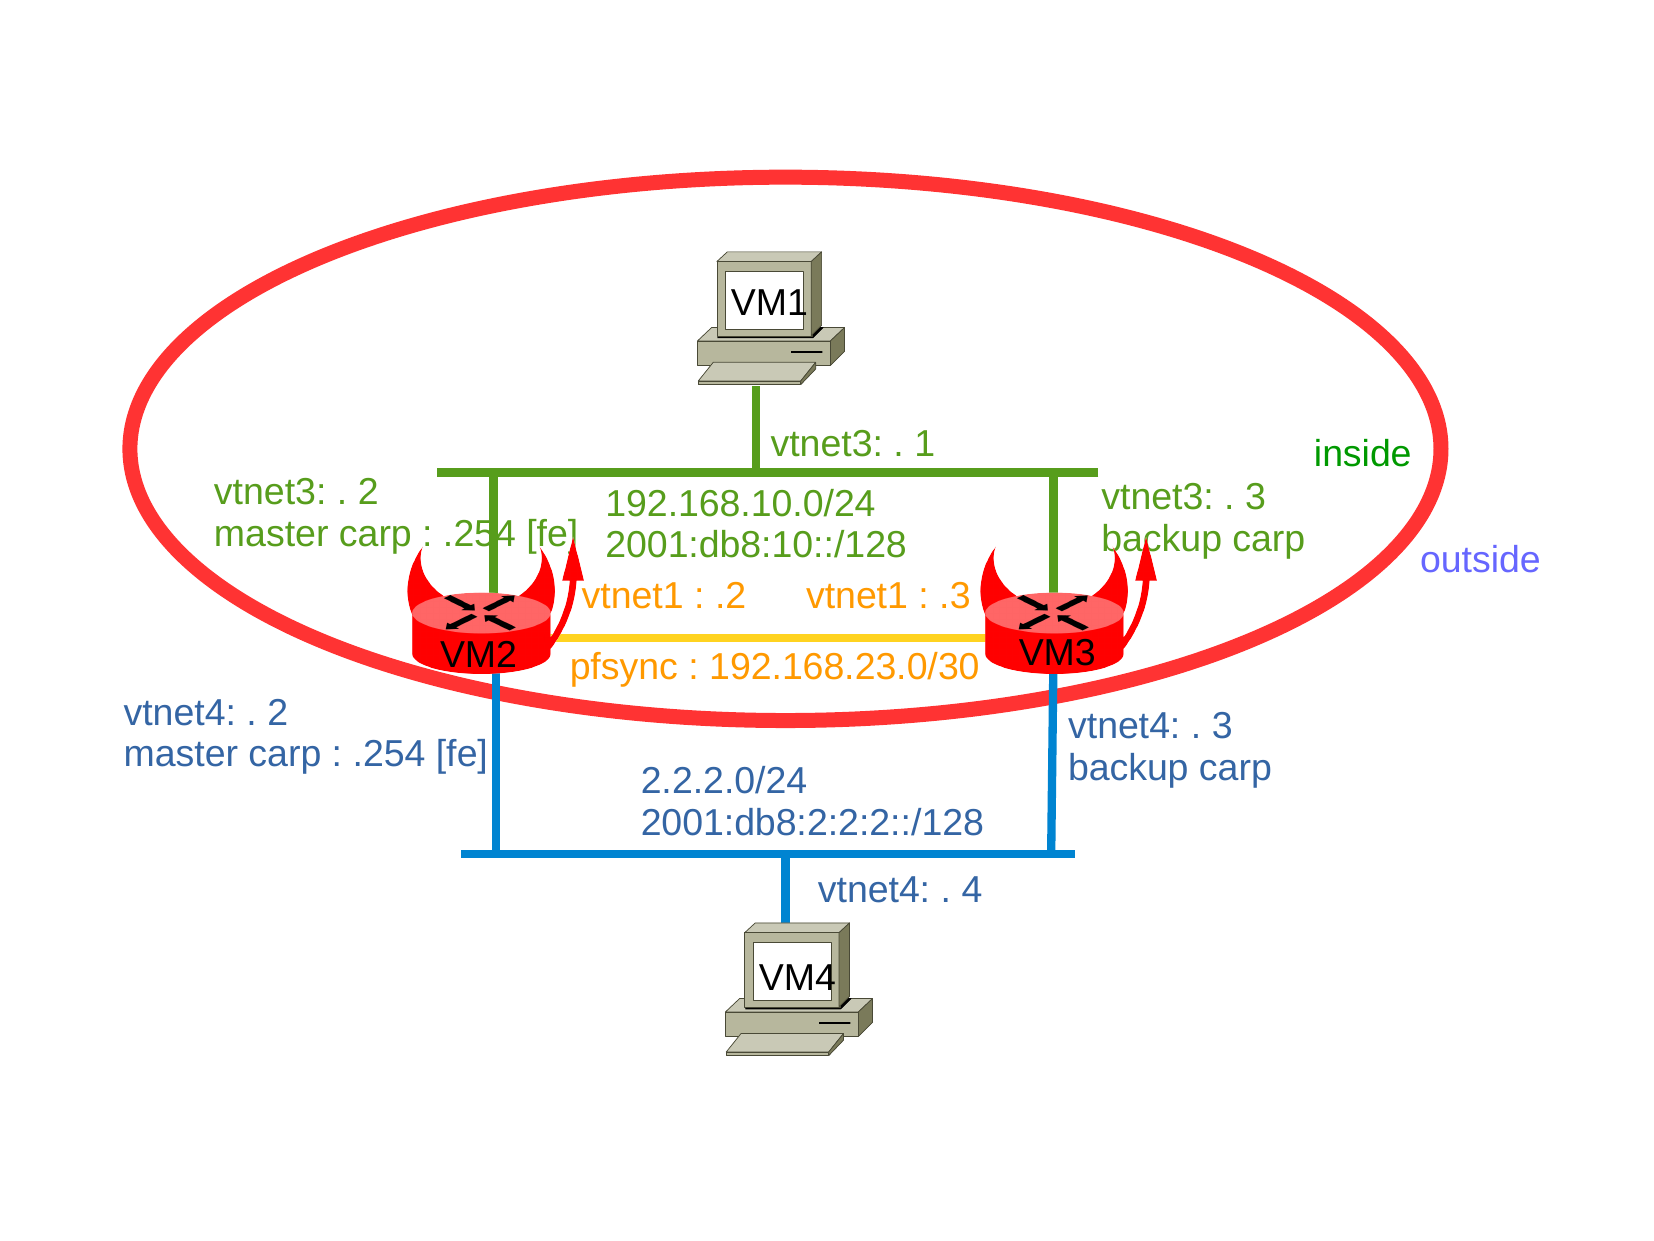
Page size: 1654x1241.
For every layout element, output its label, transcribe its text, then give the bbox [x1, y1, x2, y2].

text_box 2.2.2.0/24 2001:db8:2:2:2::/128 [625, 752, 1016, 852]
text_box VM2 [425, 625, 538, 683]
picture [980, 535, 1157, 674]
text_box vtnet4: . 2 master carp : .254 [fe] [108, 683, 508, 823]
text_box inside [1299, 425, 1447, 497]
text_box vtnet4: . 4 [803, 860, 1016, 922]
text_box vtnet3: . 2 master carp : .254 [fe] [199, 462, 613, 579]
picture [724, 922, 875, 1058]
picture [696, 251, 847, 387]
text_box vtnet1 : .2 [584, 566, 768, 638]
text_box VM3 [1003, 623, 1117, 681]
text_box 192.168.10.0/24 2001:db8:10::/128 [590, 474, 945, 574]
text_box vtnet3: . 3 backup carp [1086, 468, 1359, 567]
text_box vtnet3: . 1 [760, 415, 957, 468]
text_box VM1 [716, 274, 847, 332]
text_box vtnet4: . 3 backup carp [1053, 696, 1361, 796]
text_box VM4 [744, 948, 863, 1006]
picture [407, 535, 584, 674]
text_box vtnet1 : .3 [791, 566, 980, 638]
text_box outside [1405, 531, 1589, 631]
text_box pfsync : 192.168.23.0/30 [555, 637, 1030, 709]
